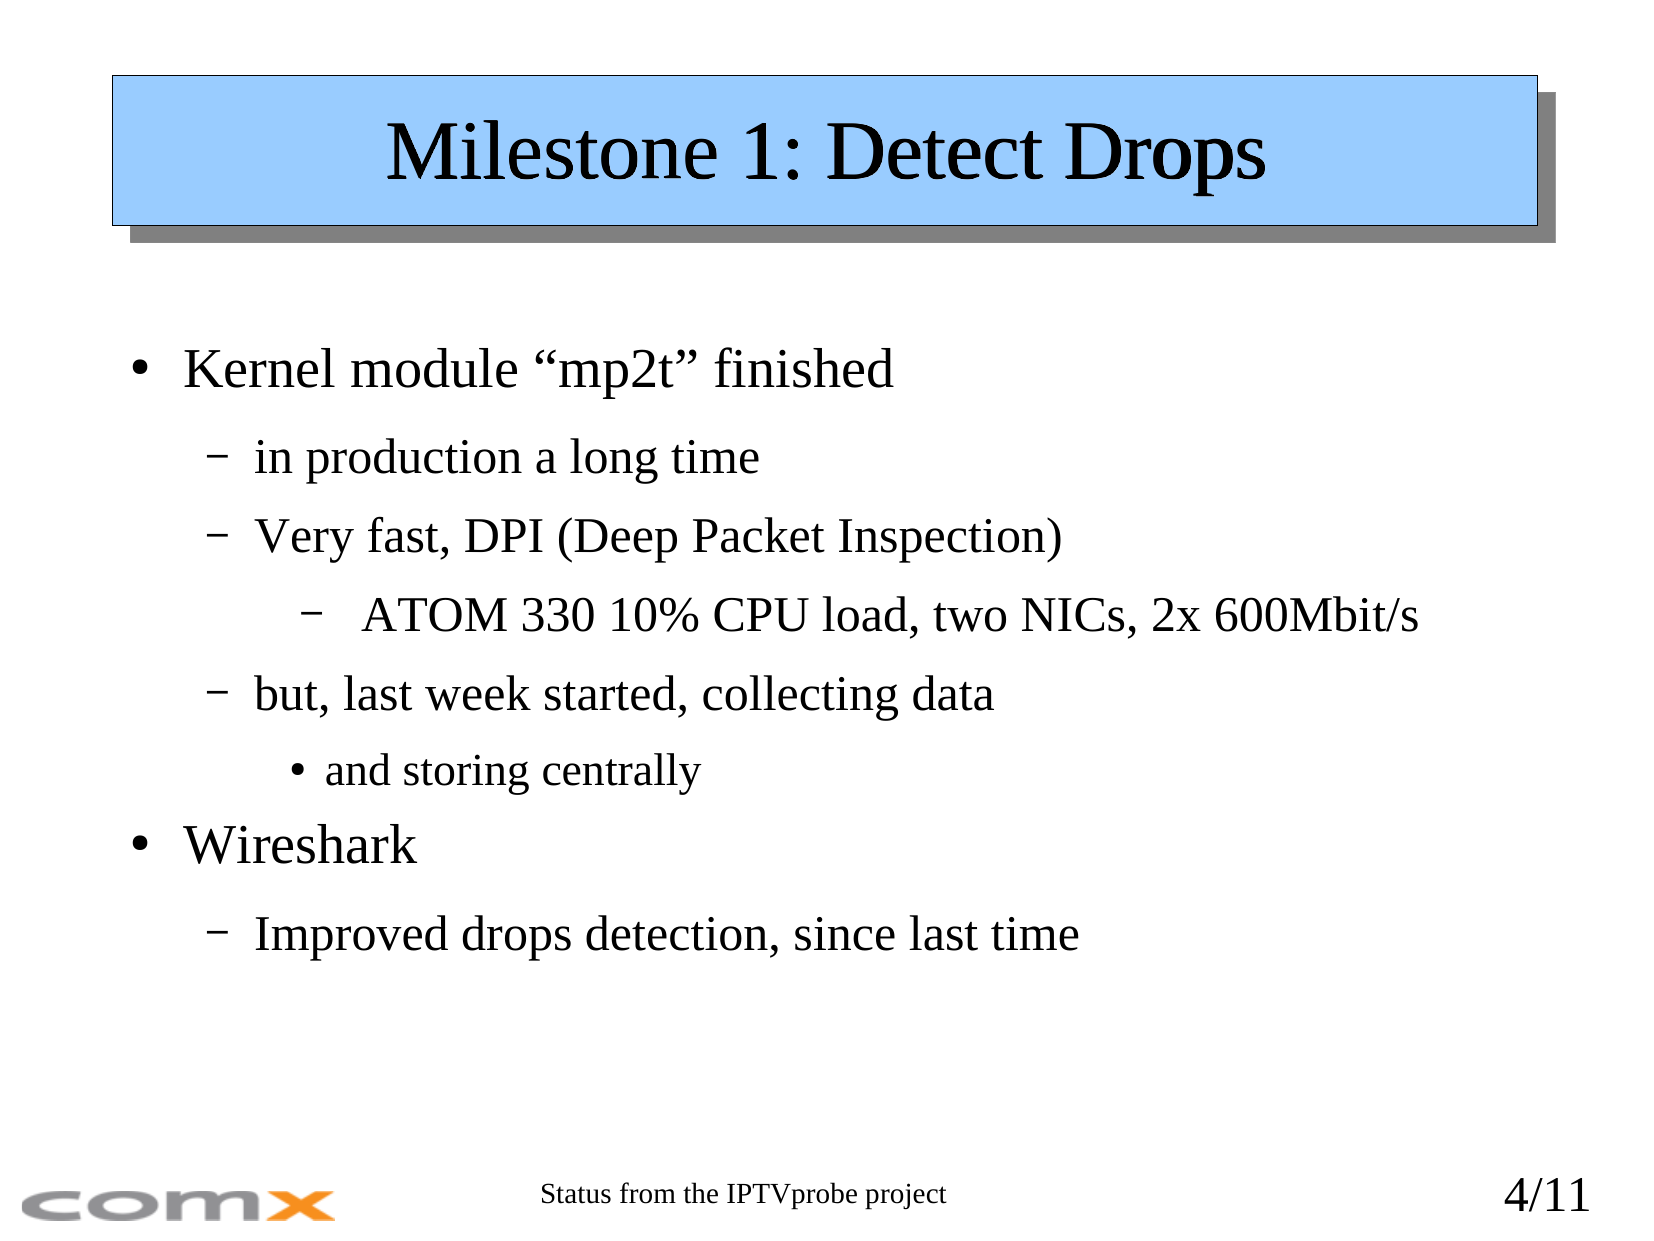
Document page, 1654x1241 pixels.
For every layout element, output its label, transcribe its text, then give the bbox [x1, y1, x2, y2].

list Kernel module “mp2t” finished in production a long time Very fast, DPI (Deep Packet Inspection) ATOM 330 10% CPU load, two NICs, 2x 600Mbit/s but, last week started, collecting data and storing centrally Wireshark Improved drops detection, since last time [112, 337, 1538, 1126]
title Milestone 1: Detect Drops [116, 75, 1538, 226]
picture [21, 1191, 335, 1221]
